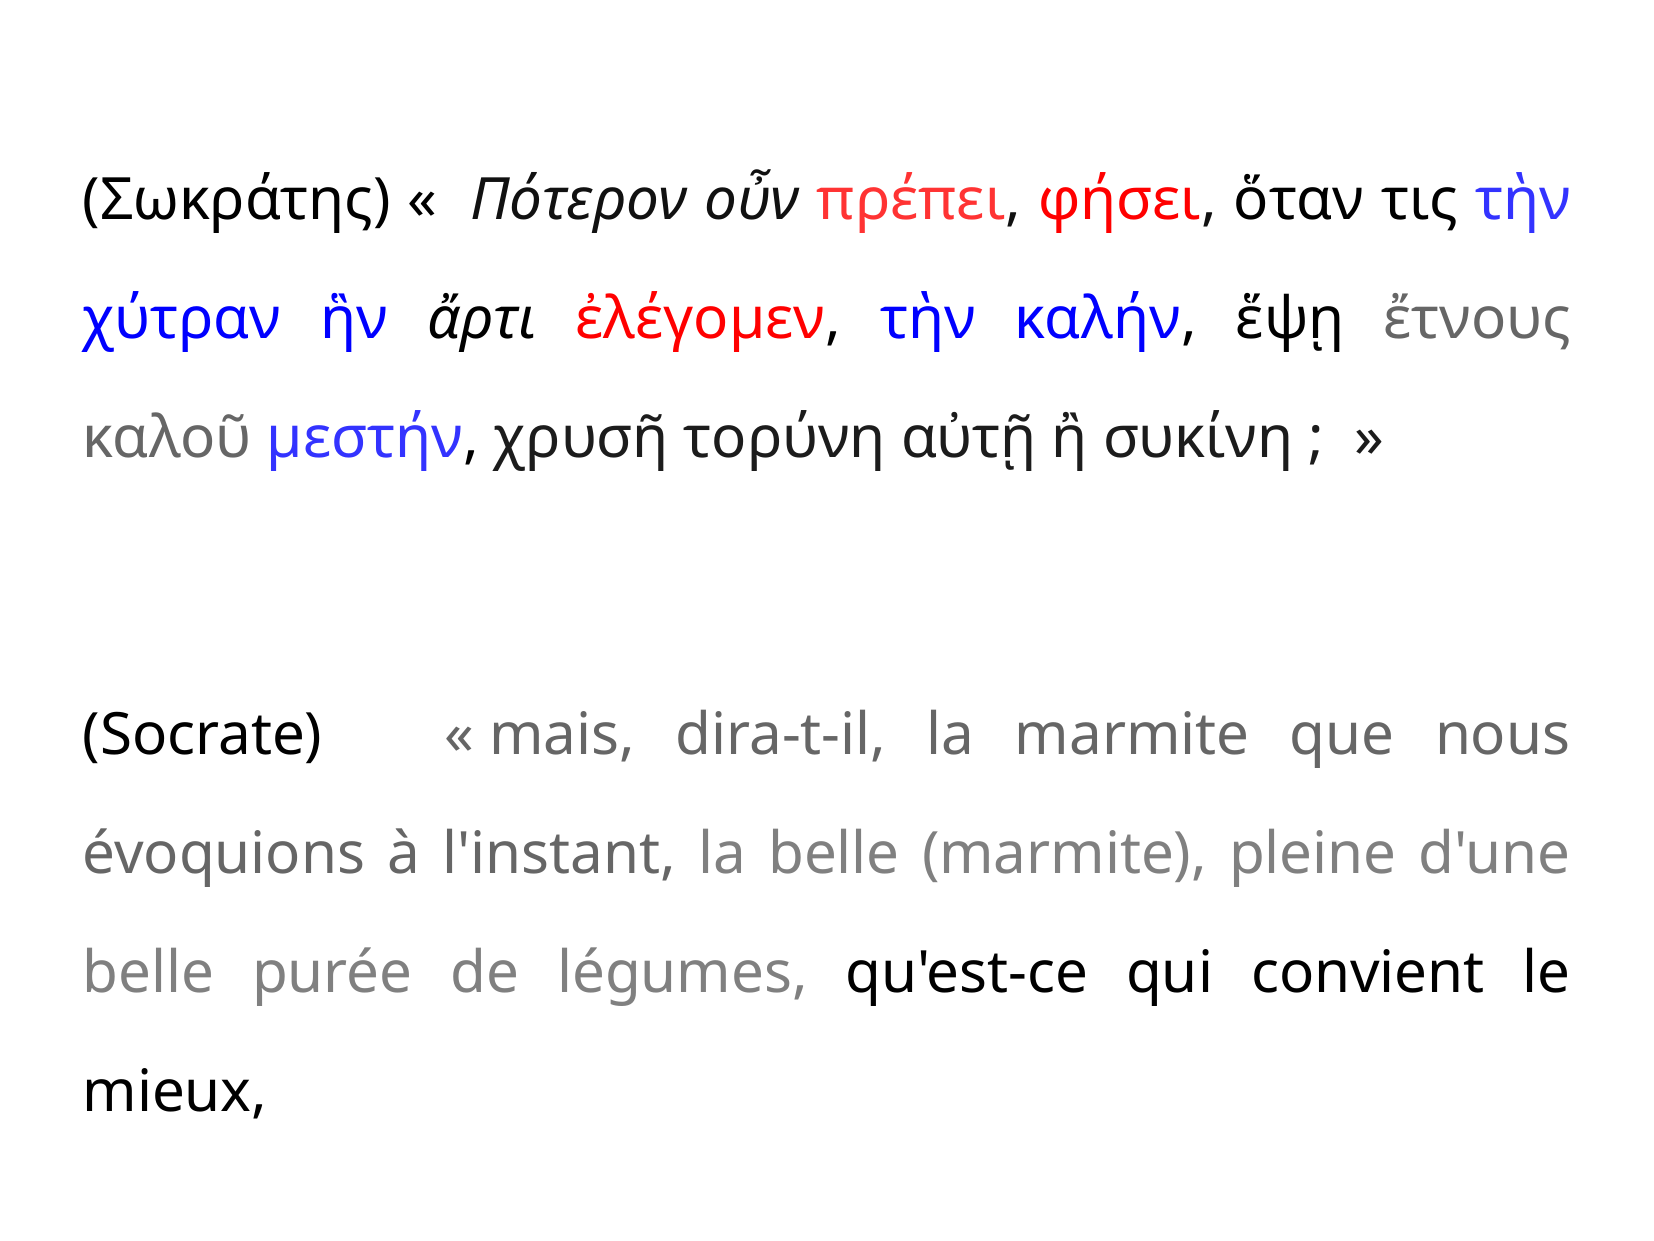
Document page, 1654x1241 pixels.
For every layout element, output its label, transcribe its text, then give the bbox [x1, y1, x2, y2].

list (Σωκράτης) « Πότερον οὖν πρέπει, φήσει, ὅταν τις τὴν χύτραν ἣν ἄρτι ἐλέγομεν, τὴν καλήν, ἕψῃ ἔτνους καλοῦ μεστήν, χρυσῆ τορύνη αὐτῇ ἢ συκίνη ; » (Socrate) « mais, dira-t-il, la marmite que nous évoquions à l'instant, la belle (marmite), pleine d'une belle purée de légumes, qu'est-ce qui convient le mieux, [82, 118, 1571, 1241]
